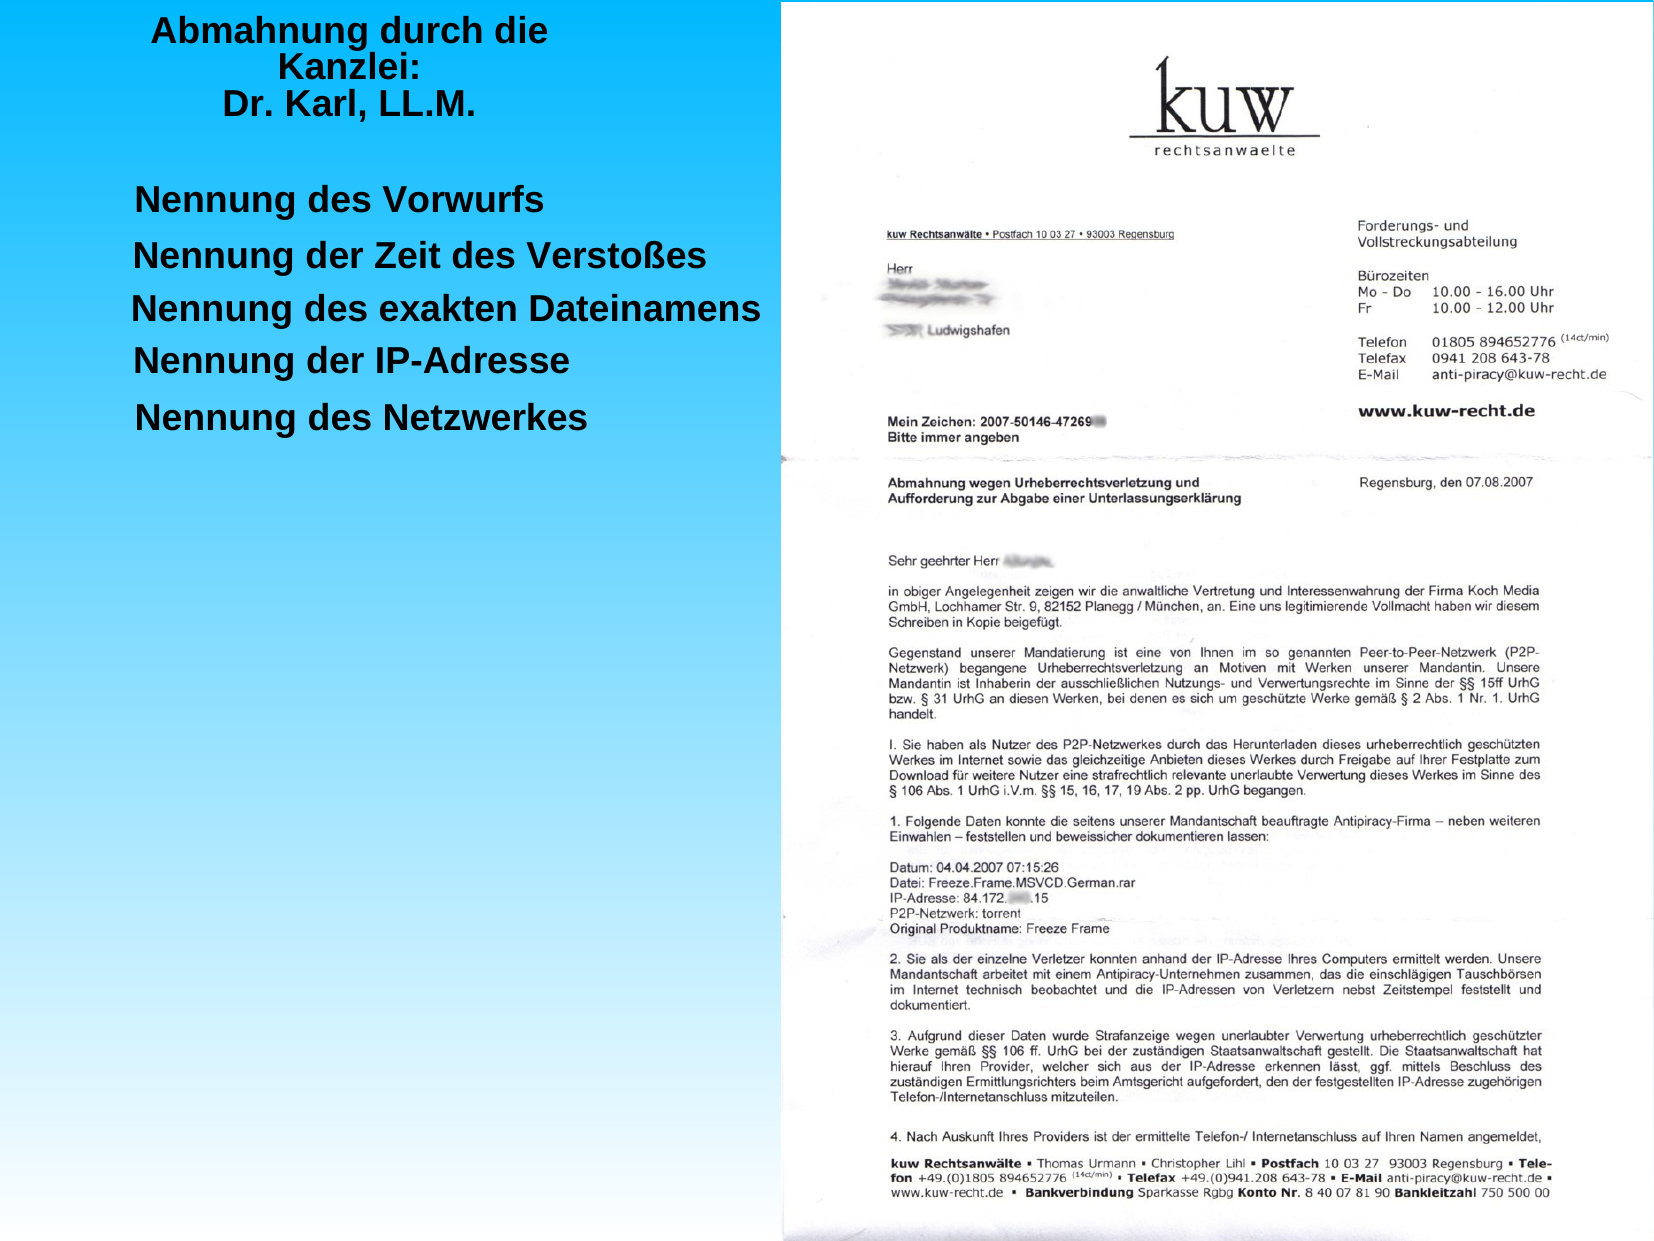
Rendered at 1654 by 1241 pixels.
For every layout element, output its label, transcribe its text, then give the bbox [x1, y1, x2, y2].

text_box Abmahnung durch die Kanzlei: Dr. Karl, LL.M. [58, 6, 641, 109]
text_box Nennung der IP-Adresse [118, 337, 598, 396]
text_box Nennung des exakten Dateinamens [116, 285, 790, 344]
text_box Nennung des Vorwurfs [119, 175, 572, 231]
text_box Nennung der Zeit des Verstoßes [117, 231, 734, 285]
picture [781, 3, 1654, 1241]
text_box Nennung des Netzwerkes [119, 393, 618, 452]
